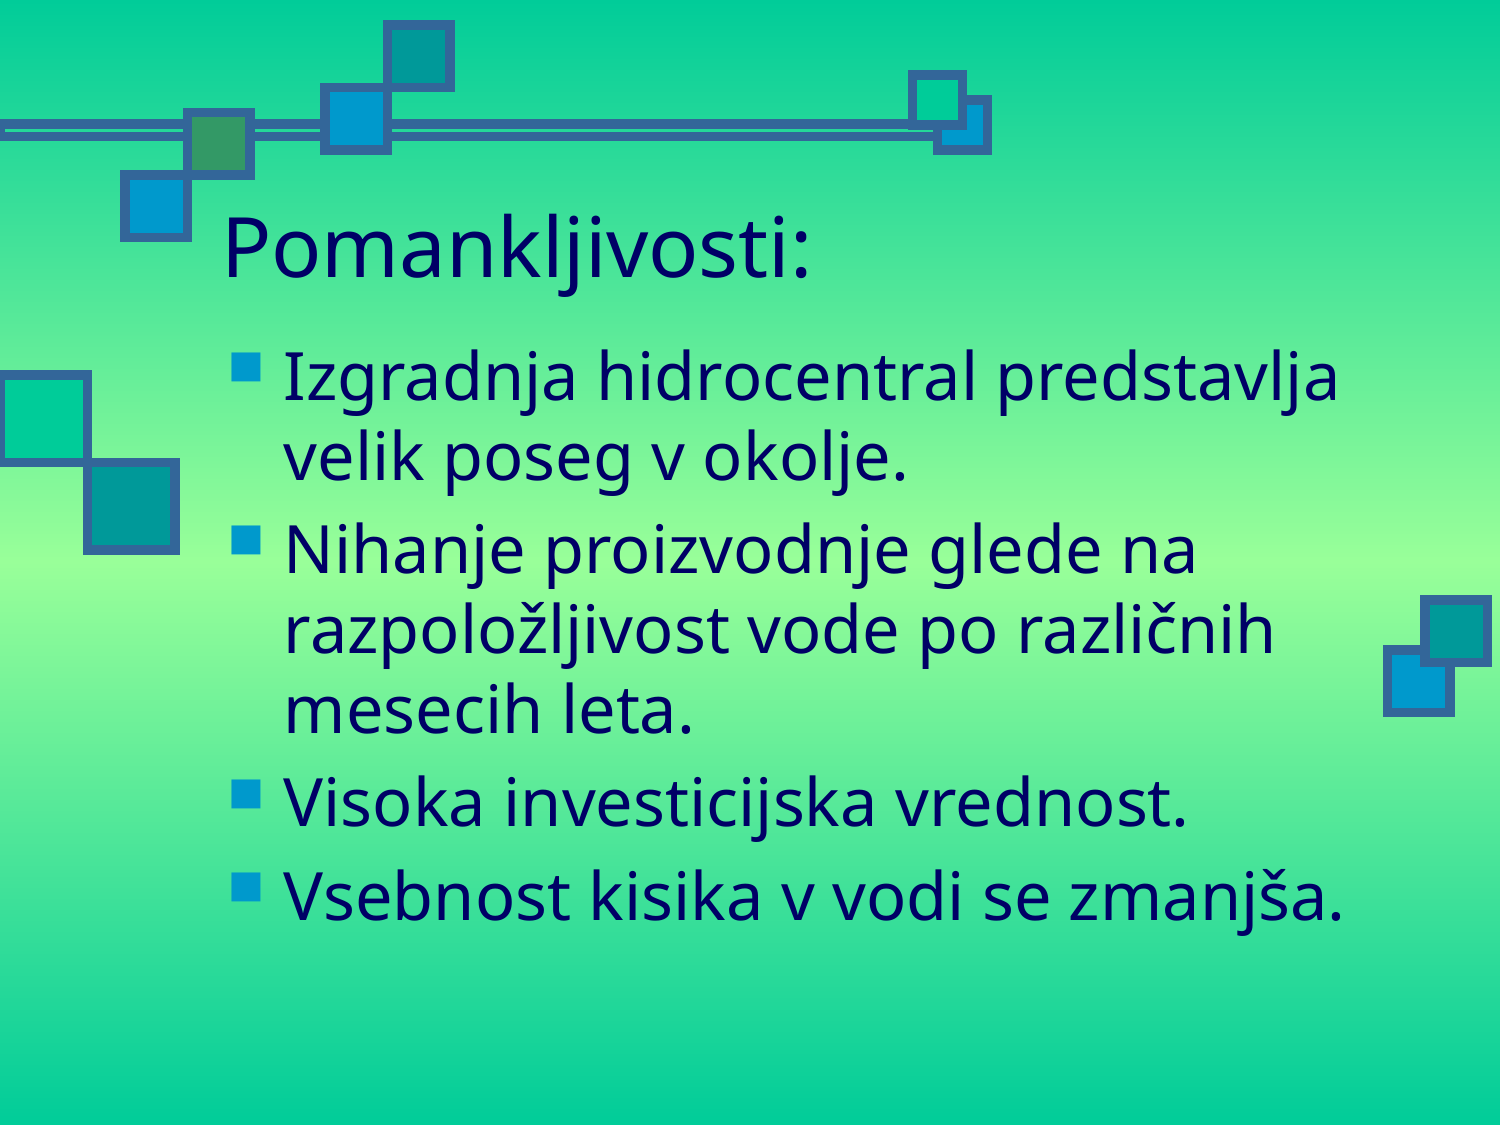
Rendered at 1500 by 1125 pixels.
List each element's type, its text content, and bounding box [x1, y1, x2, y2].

title Pomankljivosti: [206, 125, 1369, 363]
list Izgradnja hidrocentral predstavlja velik poseg v okolje. Nihanje proizvodnje glede na razpoložljivost vode po različnih mesecih leta. Visoka investicijska vrednost. Vsebnost kisika v vodi se zmanjša. [212, 326, 1375, 1013]
